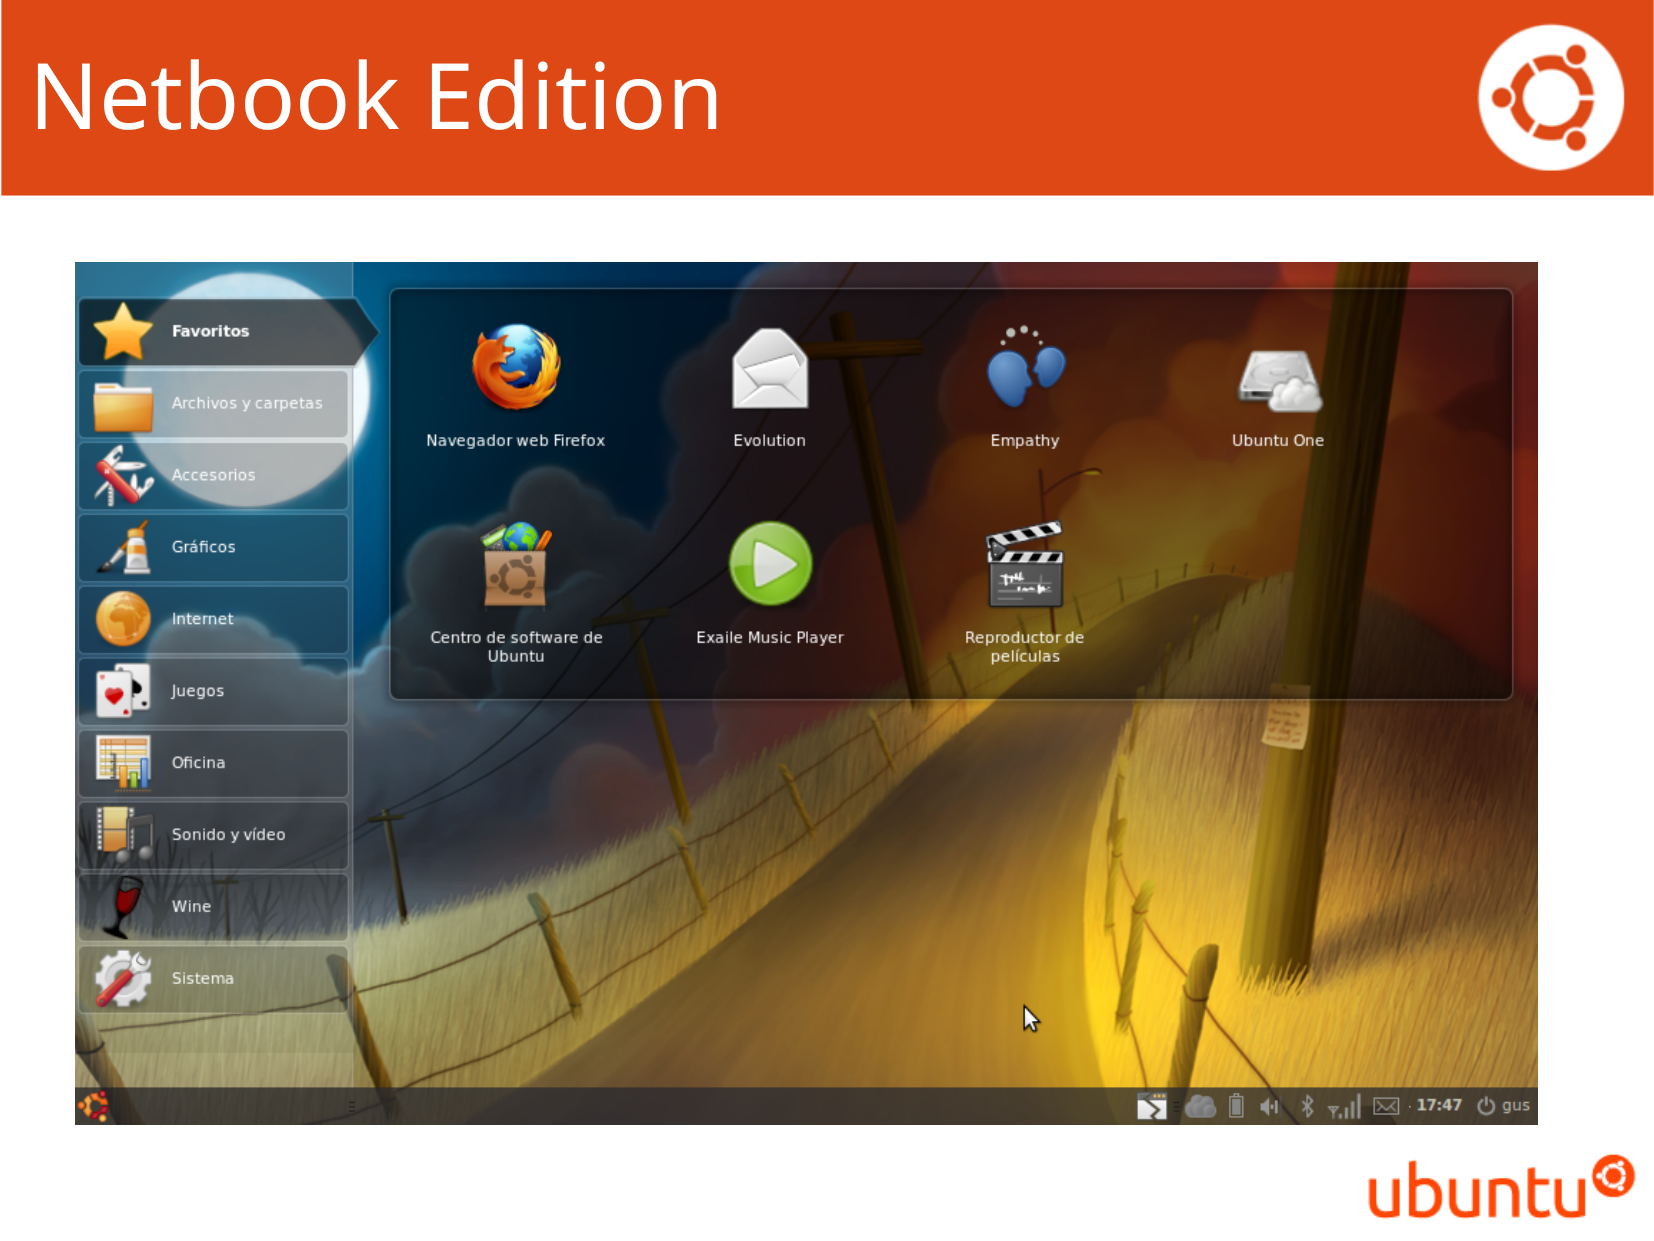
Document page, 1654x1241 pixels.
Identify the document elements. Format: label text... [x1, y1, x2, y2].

picture [0, 0, 1654, 1241]
title Netbook Edition [29, 0, 1459, 198]
